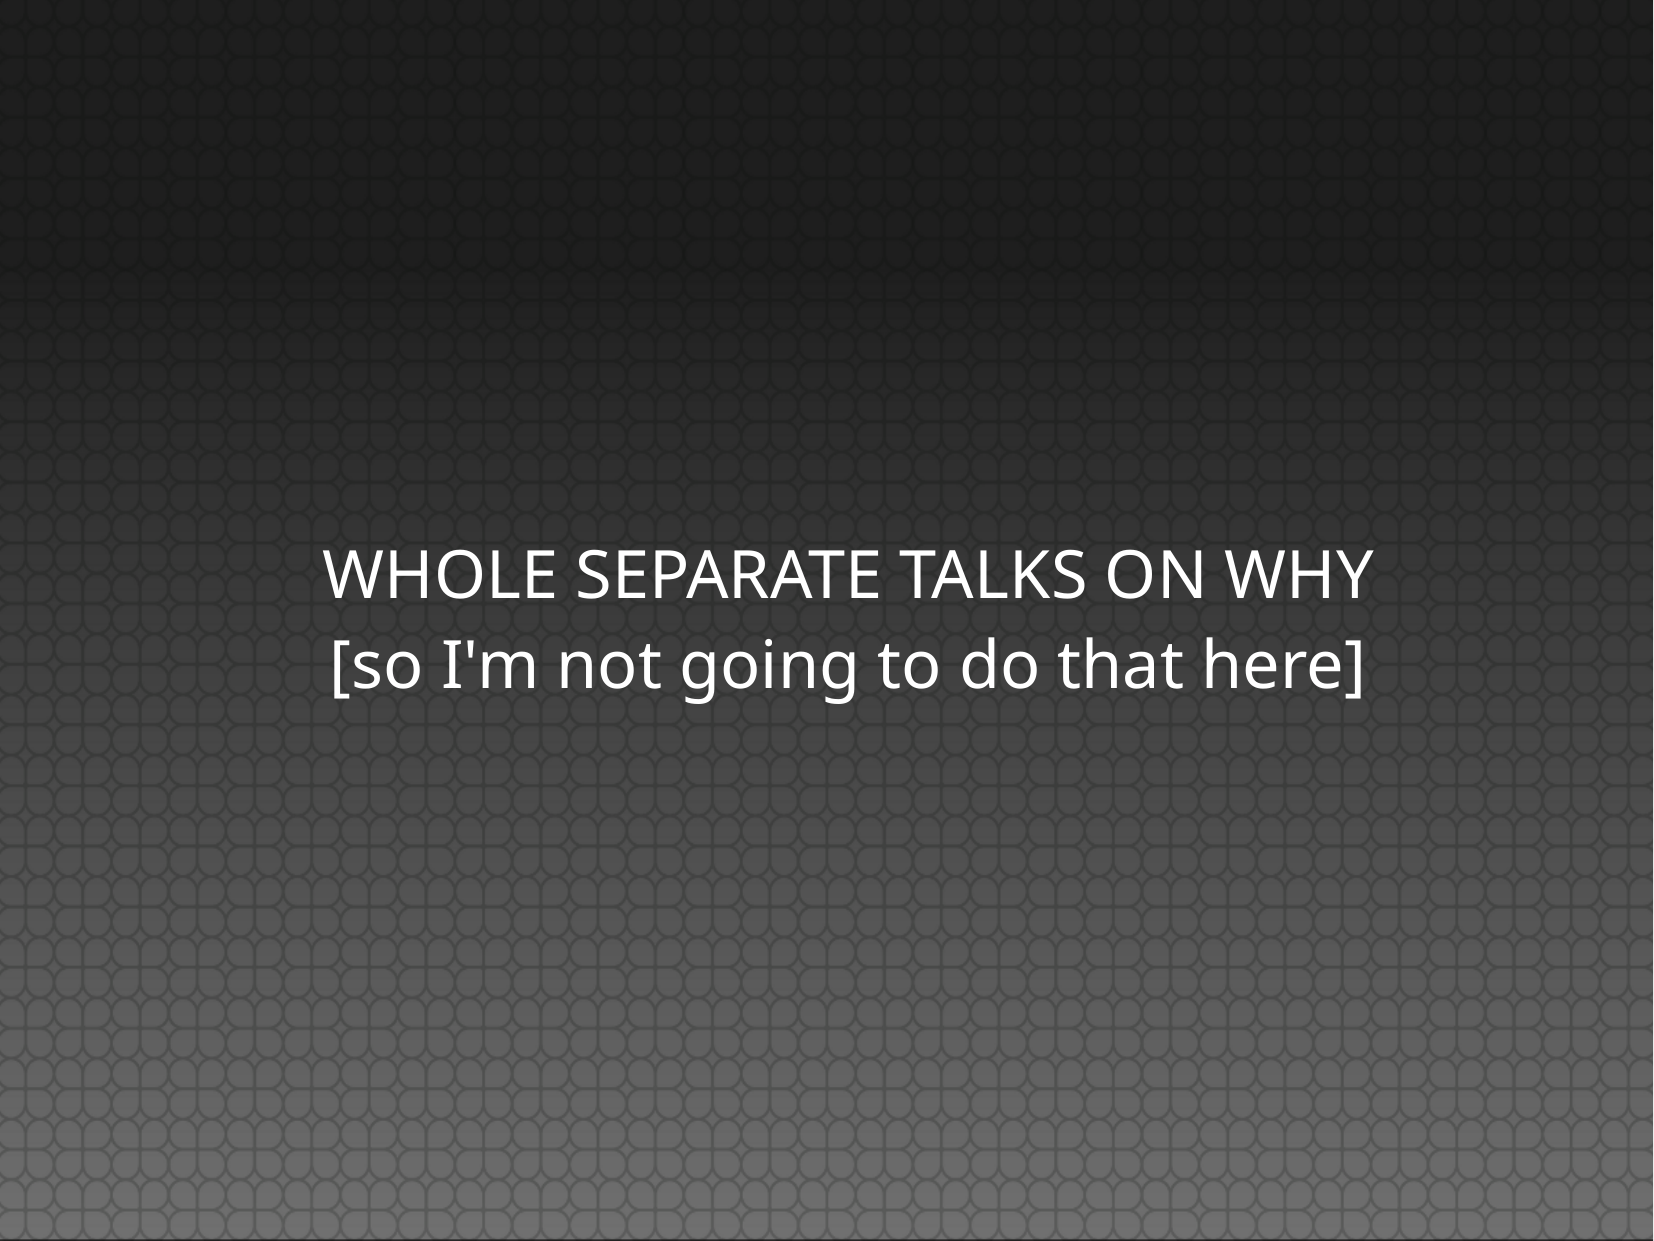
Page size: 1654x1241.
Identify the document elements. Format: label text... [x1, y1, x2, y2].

text_box WHOLE SEPARATE TALKS ON WHY [so I'm not going to do that here] [105, 535, 1593, 791]
subtitle [70, 268, 1558, 1139]
picture [0, 0, 1654, 1241]
